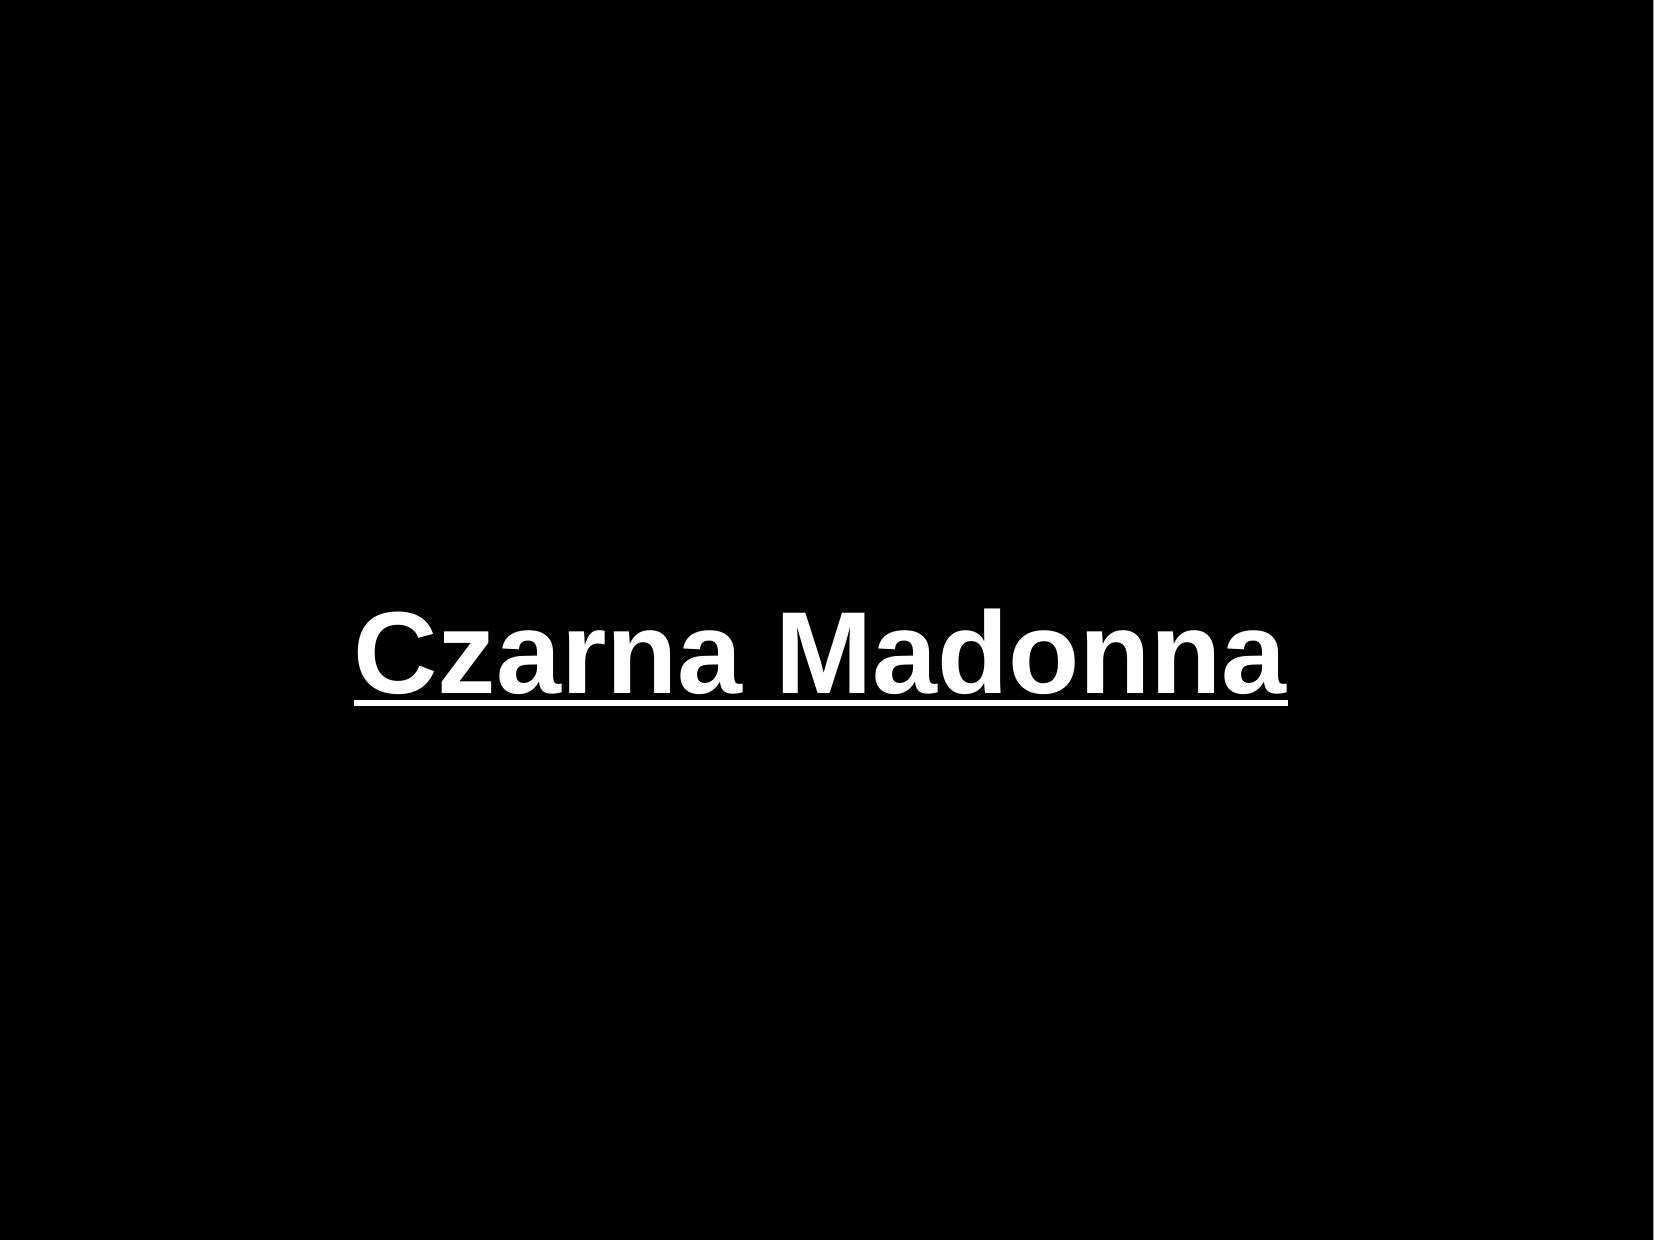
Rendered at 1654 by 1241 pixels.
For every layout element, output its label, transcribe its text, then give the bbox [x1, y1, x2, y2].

subtitle Czarna Madonna [0, 0, 1642, 1241]
